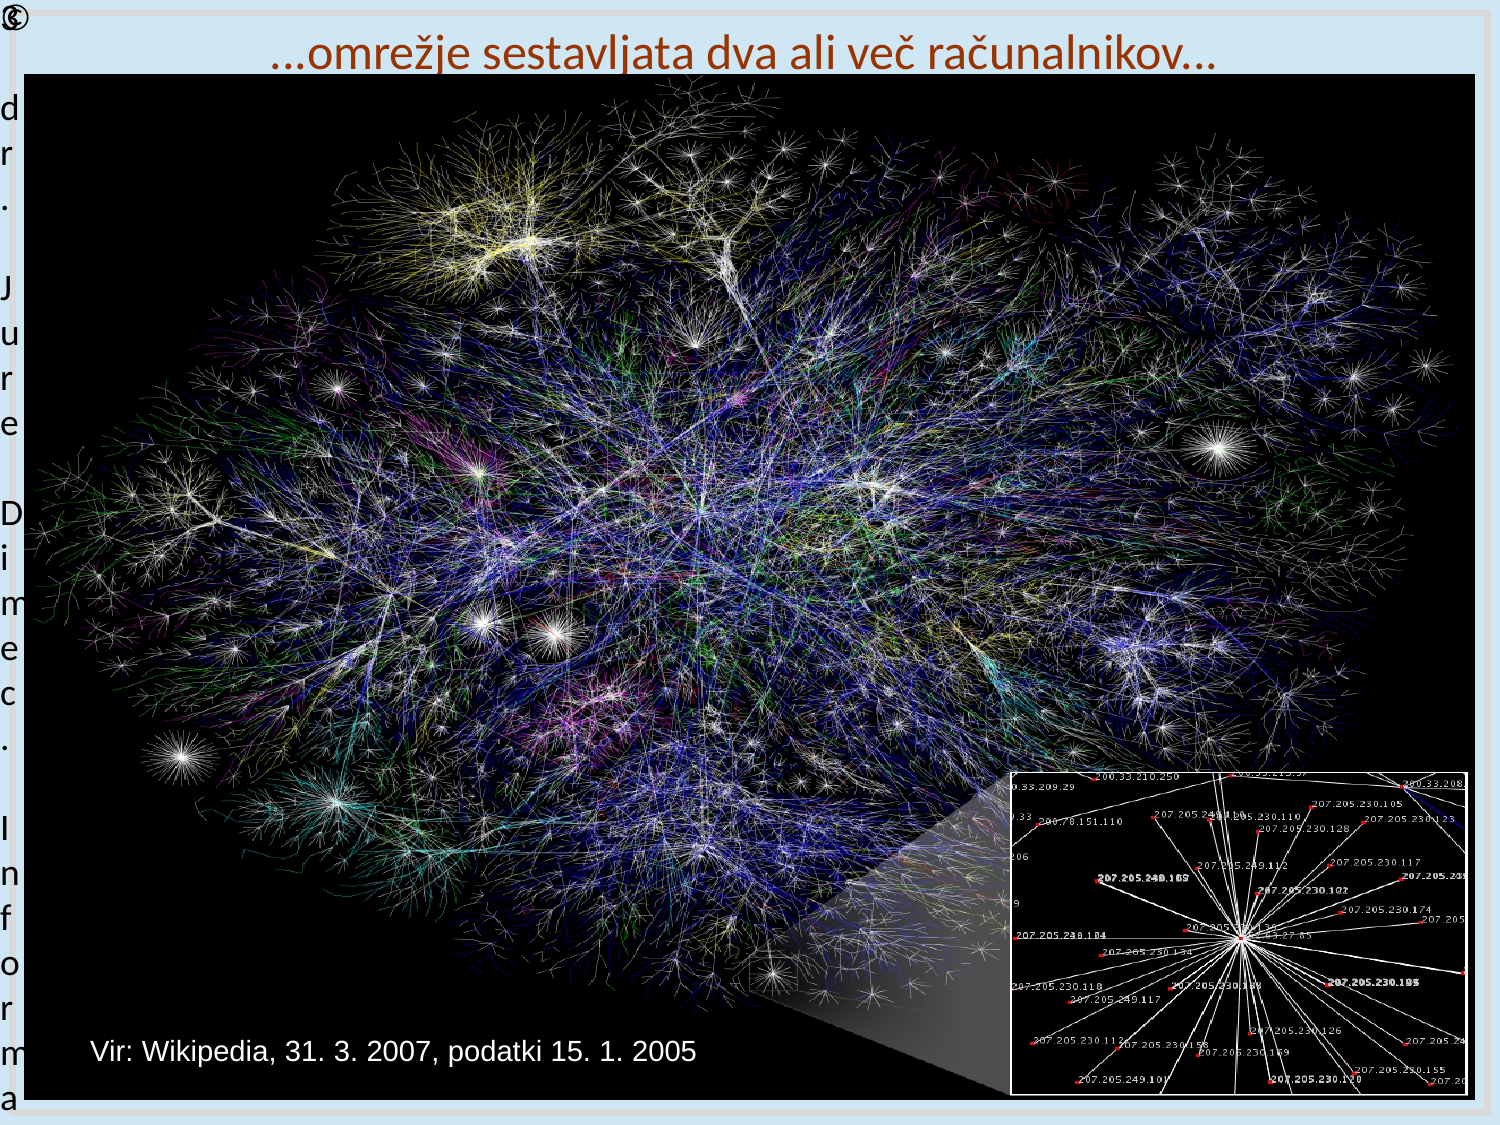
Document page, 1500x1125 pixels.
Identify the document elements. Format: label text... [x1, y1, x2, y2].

picture [24, 74, 1475, 1100]
title ...omrežje sestavljata dva ali več računalnikov... [12, 12, 1475, 88]
text_box Vir: Wikipedia, 31. 3. 2007, podatki 15. 1. 2005 [75, 1024, 713, 1075]
